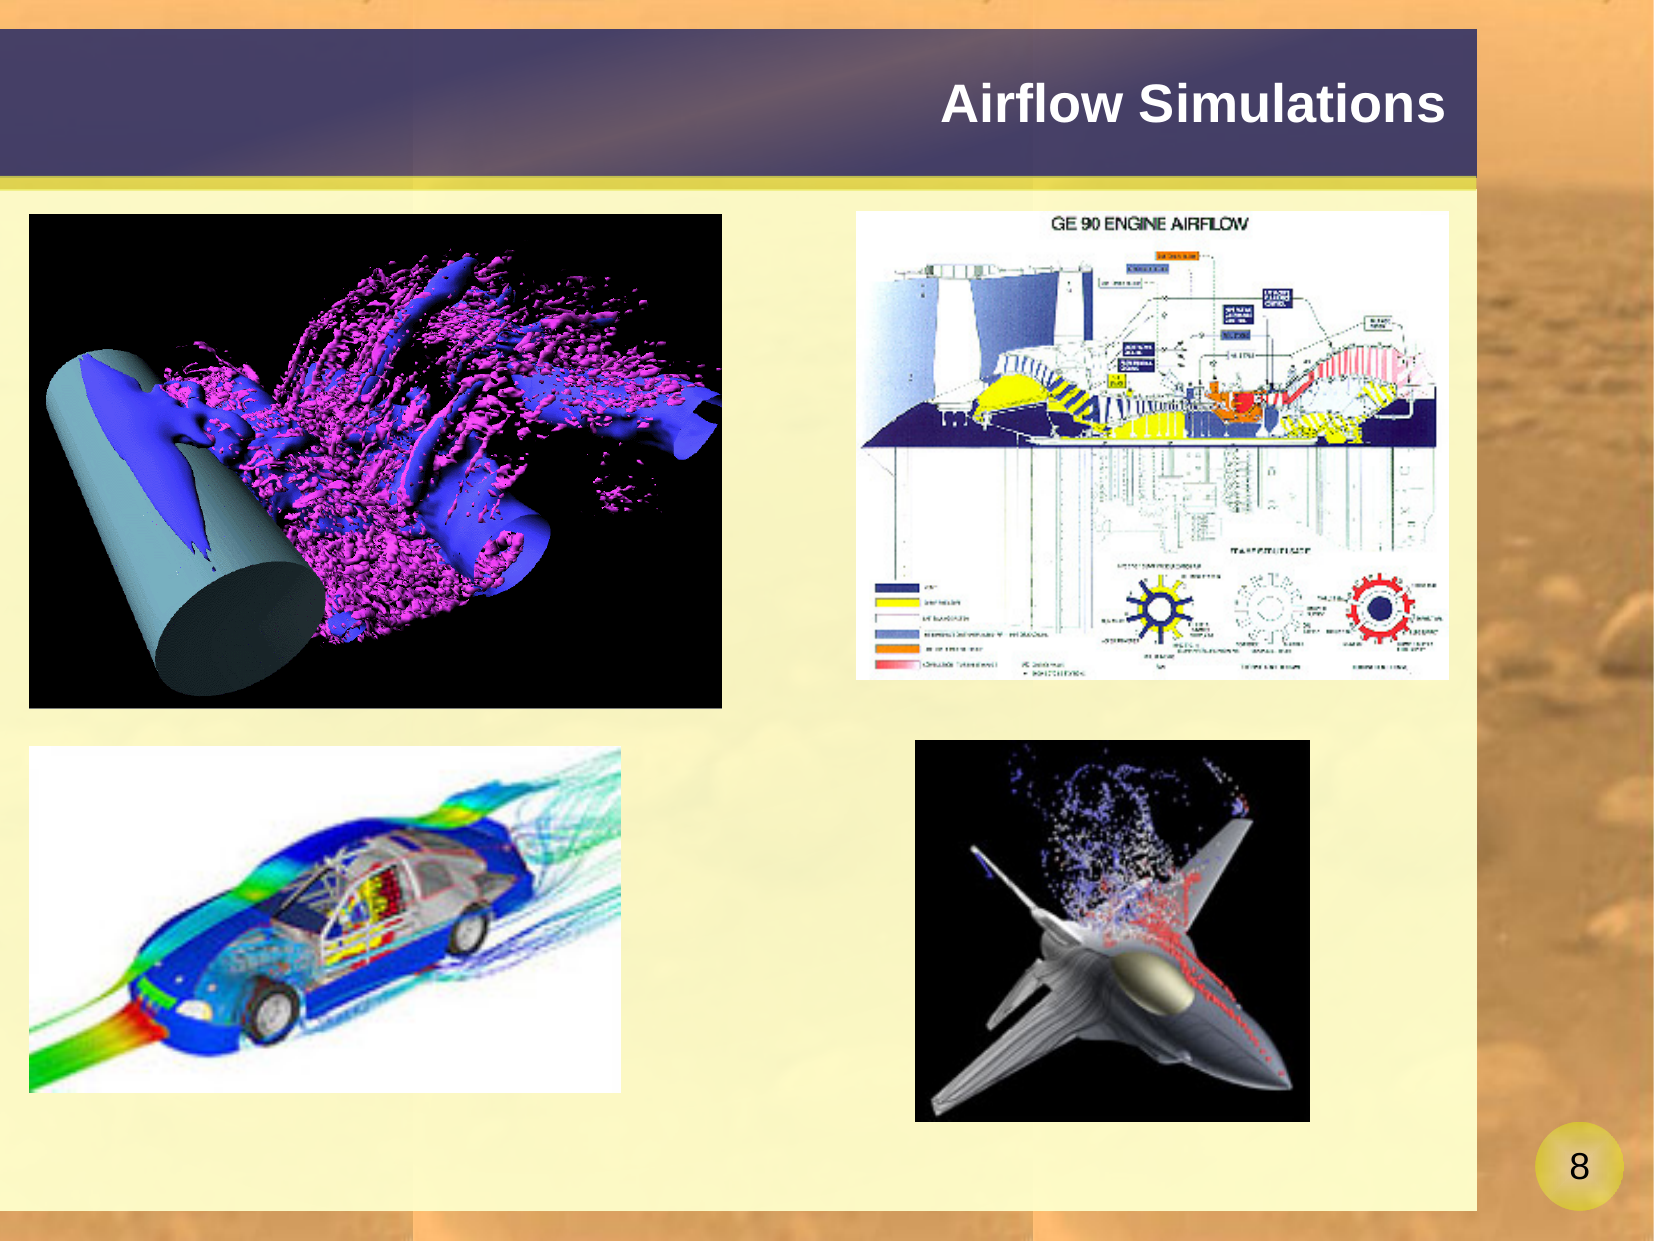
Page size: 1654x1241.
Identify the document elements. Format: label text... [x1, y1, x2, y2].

picture [29, 214, 722, 709]
picture [0, 0, 1654, 1241]
picture [856, 211, 1449, 680]
picture [29, 746, 621, 1093]
picture [915, 740, 1310, 1123]
title Airflow Simulations [29, 59, 1447, 148]
